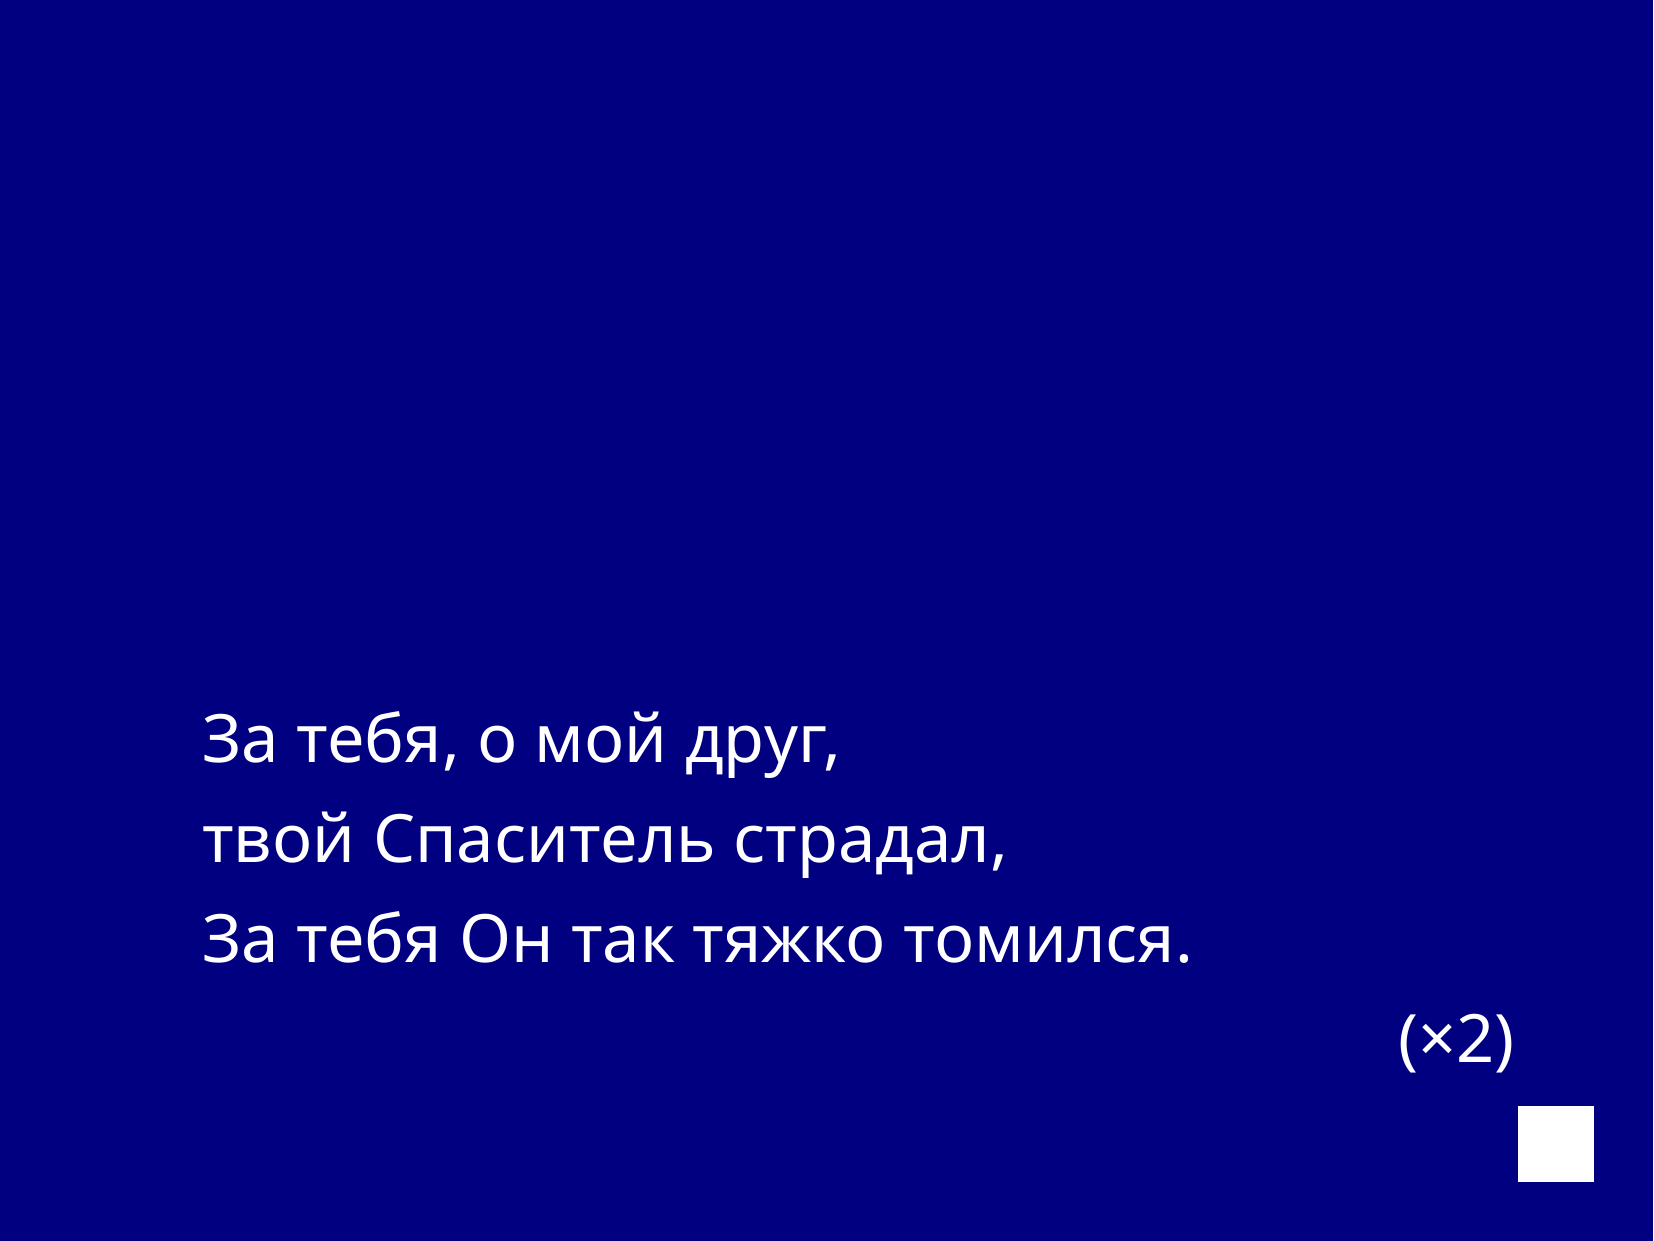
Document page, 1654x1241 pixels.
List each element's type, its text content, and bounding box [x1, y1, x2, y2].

text_box За тебя, о мой друг, твой Спаситель страдал, За тебя Он так тяжко томился. (×2) [75, 675, 1576, 1163]
text_box [1518, 1106, 1594, 1182]
